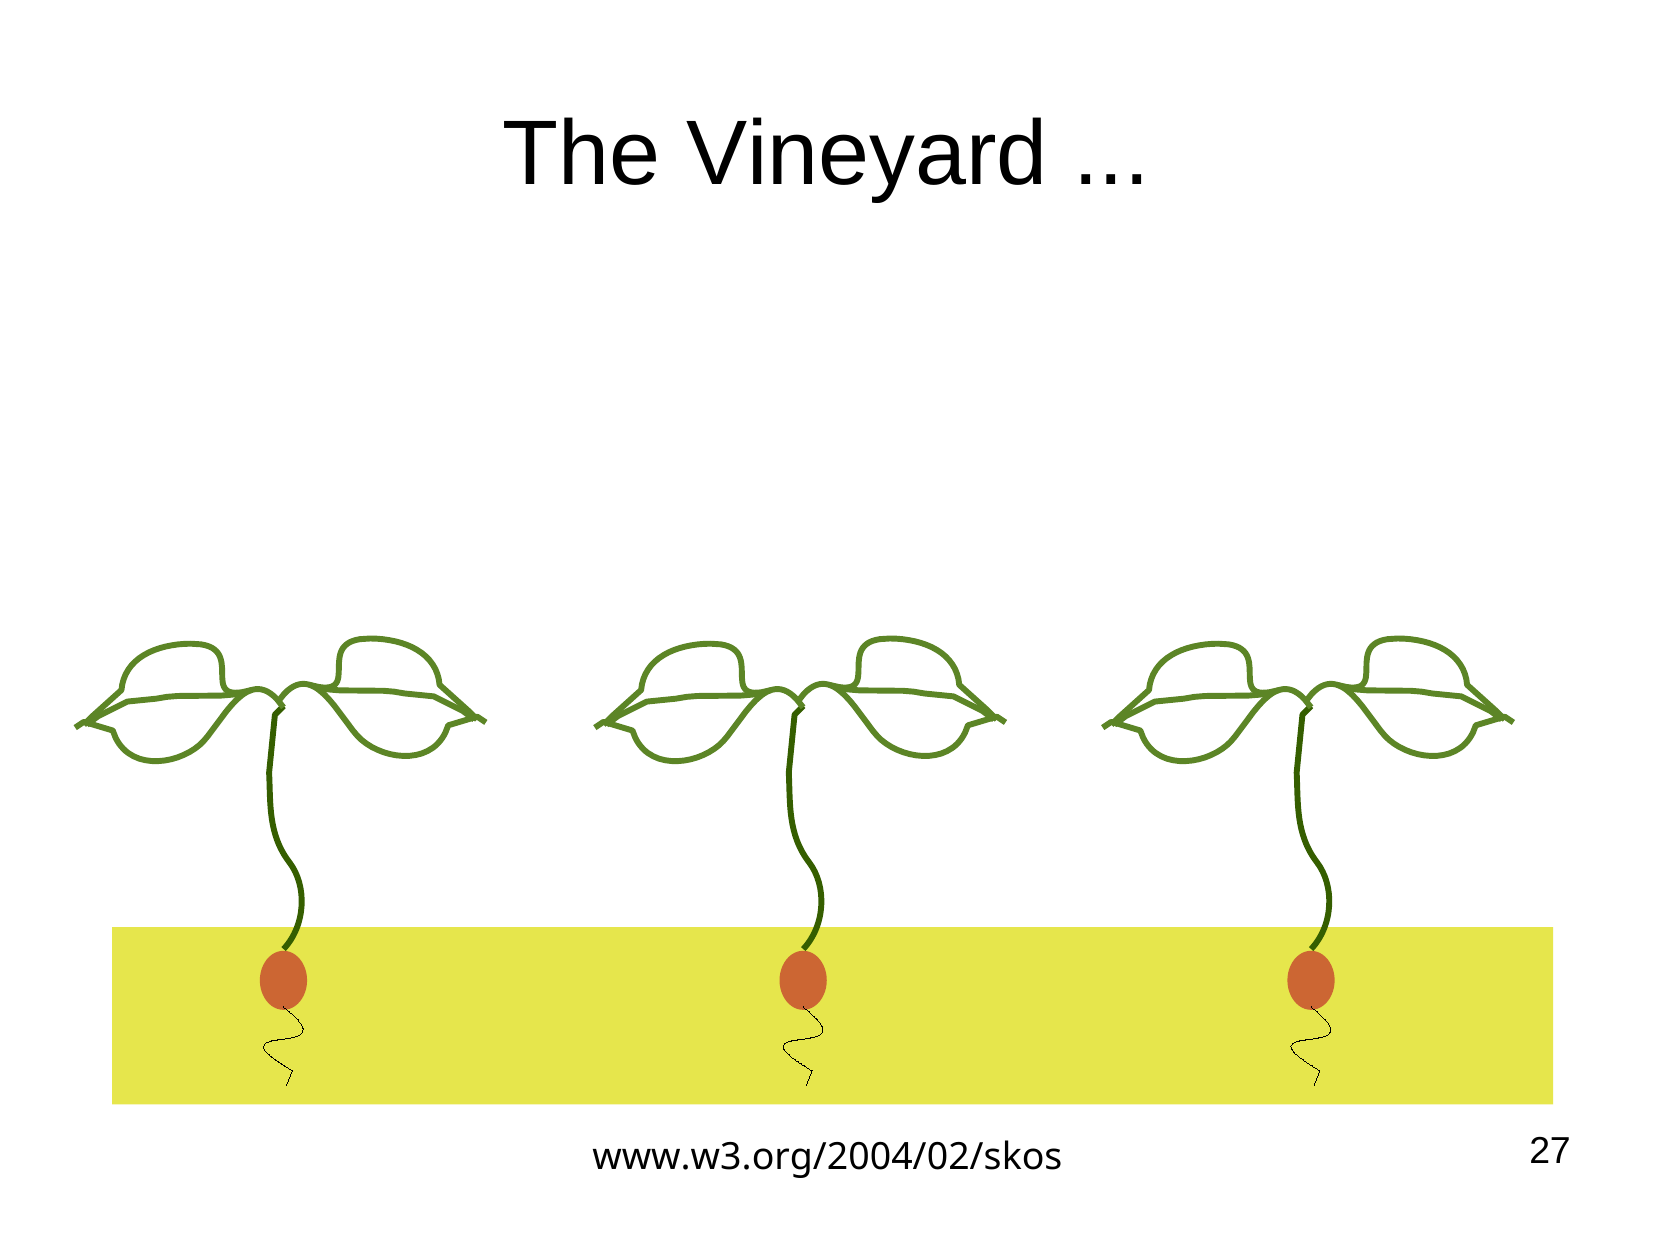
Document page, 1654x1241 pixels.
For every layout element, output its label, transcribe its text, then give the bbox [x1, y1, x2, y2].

text_box [112, 927, 1554, 1105]
title The Vineyard ... [82, 49, 1571, 257]
